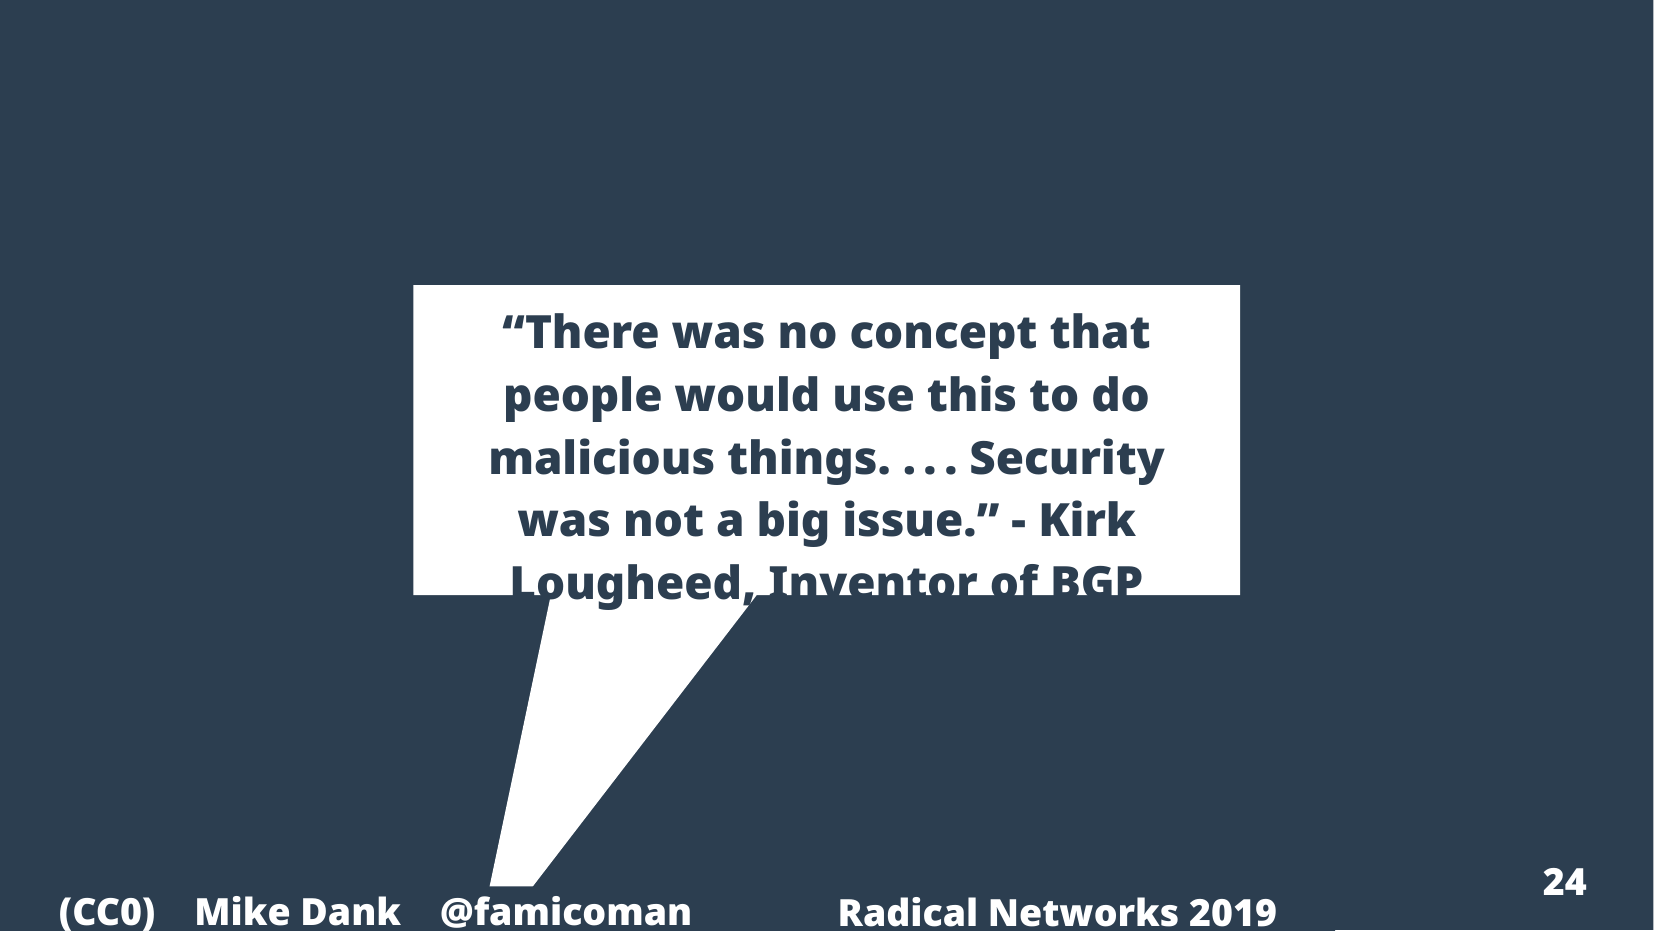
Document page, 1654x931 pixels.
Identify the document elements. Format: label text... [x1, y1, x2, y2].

title “There was no concept that people would use this to do malicious things. . . . Security was not a big issue.” - Kirk Lougheed, Inventor of BGP [442, 300, 1211, 581]
